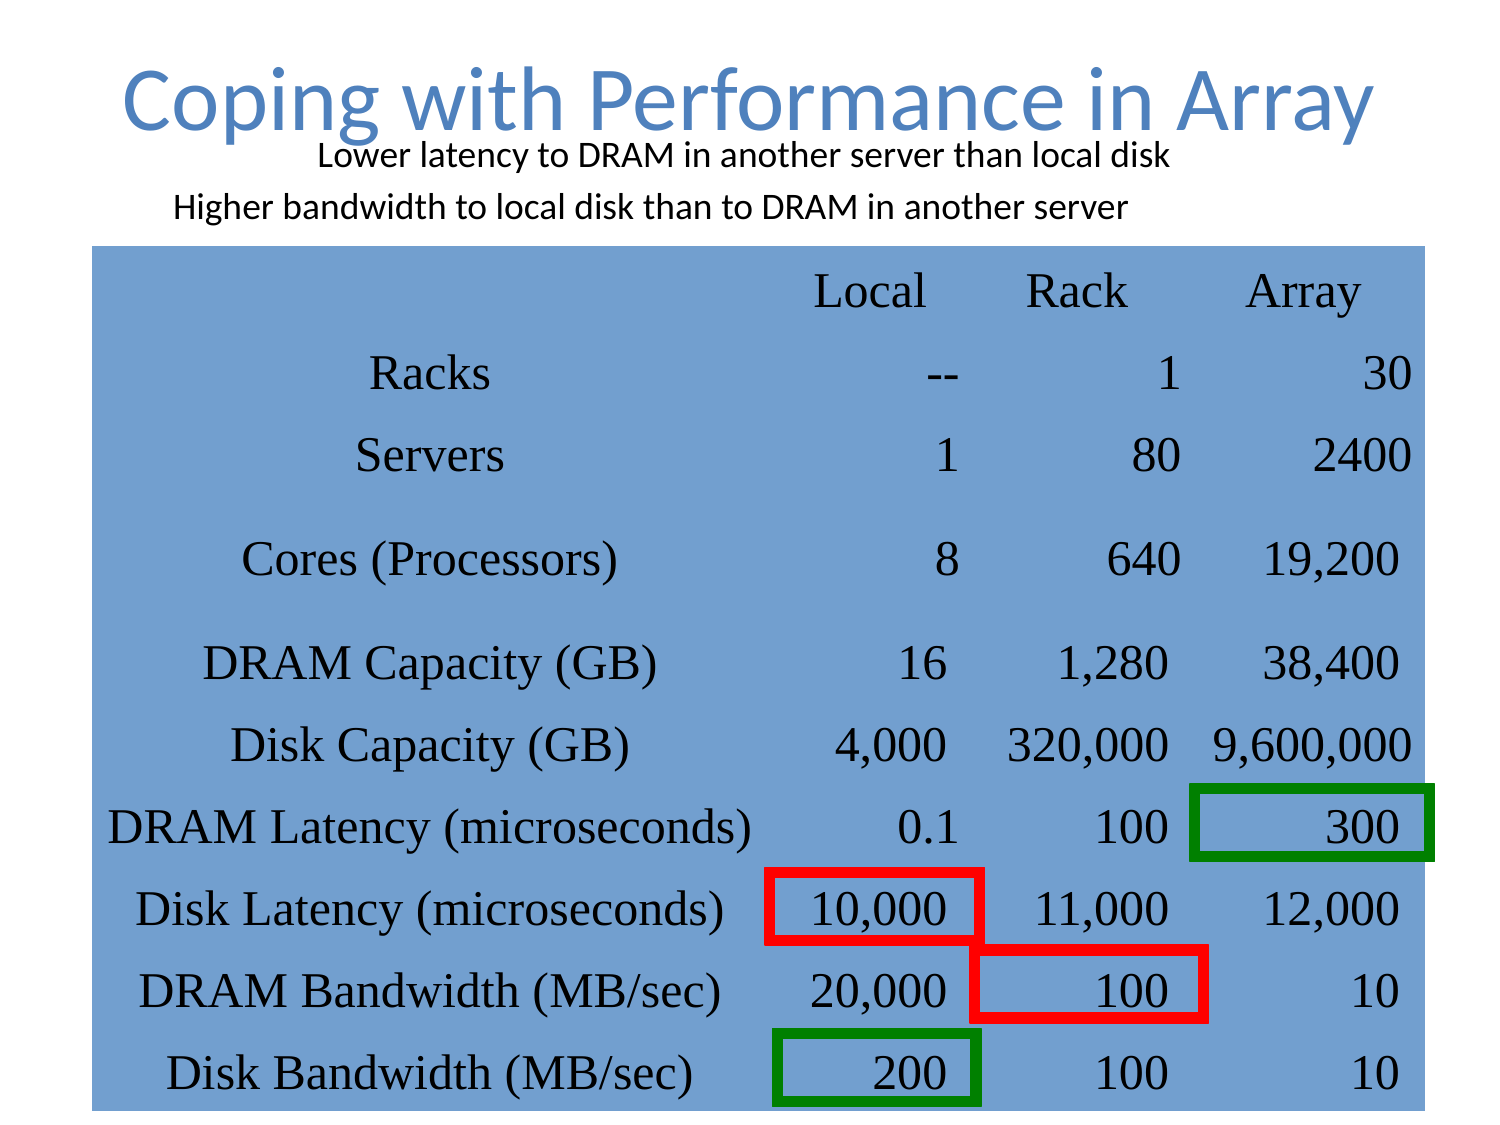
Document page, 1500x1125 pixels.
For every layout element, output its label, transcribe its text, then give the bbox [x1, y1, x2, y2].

table_cell 10 [1194, 955, 1198, 1013]
table_cell 200 [781, 1107, 972, 1111]
table_cell DRAM Bandwidth (MB/sec) [92, 946, 781, 1029]
table_cell 19,200 [1194, 492, 1425, 618]
table_header Local [781, 246, 972, 328]
table_cell 100 [972, 1023, 1194, 1029]
table_cell 38,400 [1194, 618, 1425, 700]
table_cell 2400 [1194, 410, 1425, 492]
text_box Higher bandwidth to local disk than to DRAM in another server [158, 174, 1500, 235]
table_header Rack [972, 246, 1194, 328]
table_cell Disk Bandwidth (MB/sec) [92, 1029, 781, 1111]
table_cell Disk Capacity (GB) [92, 700, 781, 782]
table_cell 200 [783, 1039, 971, 1096]
table_header [92, 246, 781, 328]
table_cell 16 [781, 618, 972, 700]
table_cell 9,600,000 [1194, 700, 1425, 782]
table_cell 12,000 [1194, 864, 1425, 946]
table_cell Cores (Processors) [92, 492, 781, 618]
table_cell Racks [92, 328, 781, 410]
table_cell 320,000 [972, 700, 1194, 782]
table_cell 300 [1200, 794, 1424, 851]
table_cell 100 [972, 782, 1194, 864]
table_cell 1 [972, 328, 1194, 410]
table_cell Disk Latency (microseconds) [92, 864, 781, 946]
title Coping with Performance in Array [75, 0, 1425, 188]
table_cell 100 [980, 955, 1194, 1013]
text_box [772, 1028, 981, 1107]
table_cell 11,000 [972, 864, 1194, 945]
table_cell 8 [781, 492, 972, 618]
table_cell 80 [972, 410, 1194, 492]
table_cell 0.1 [781, 782, 972, 864]
text_box [764, 867, 1209, 1023]
table_cell -- [781, 328, 972, 410]
table_cell 30 [1194, 328, 1425, 410]
table_header Array [1194, 246, 1425, 328]
table_cell DRAM Capacity (GB) [92, 618, 781, 700]
table_cell Servers [92, 410, 781, 492]
text_box Lower latency to DRAM in another server than local disk [302, 122, 1500, 174]
table_cell 1 [781, 410, 972, 492]
table_cell 20,000 [781, 946, 972, 1028]
table_cell DRAM Latency (microseconds) [92, 782, 781, 864]
text_box [1190, 783, 1435, 862]
table_cell 10 [1194, 1029, 1425, 1111]
table_cell 100 [972, 1029, 1194, 1111]
table_cell 1,280 [972, 618, 1194, 700]
table_cell 640 [972, 492, 1194, 618]
table_cell 4,000 [781, 700, 972, 782]
table_cell 10,000 [781, 877, 972, 935]
table_cell 10 [1194, 946, 1425, 1029]
